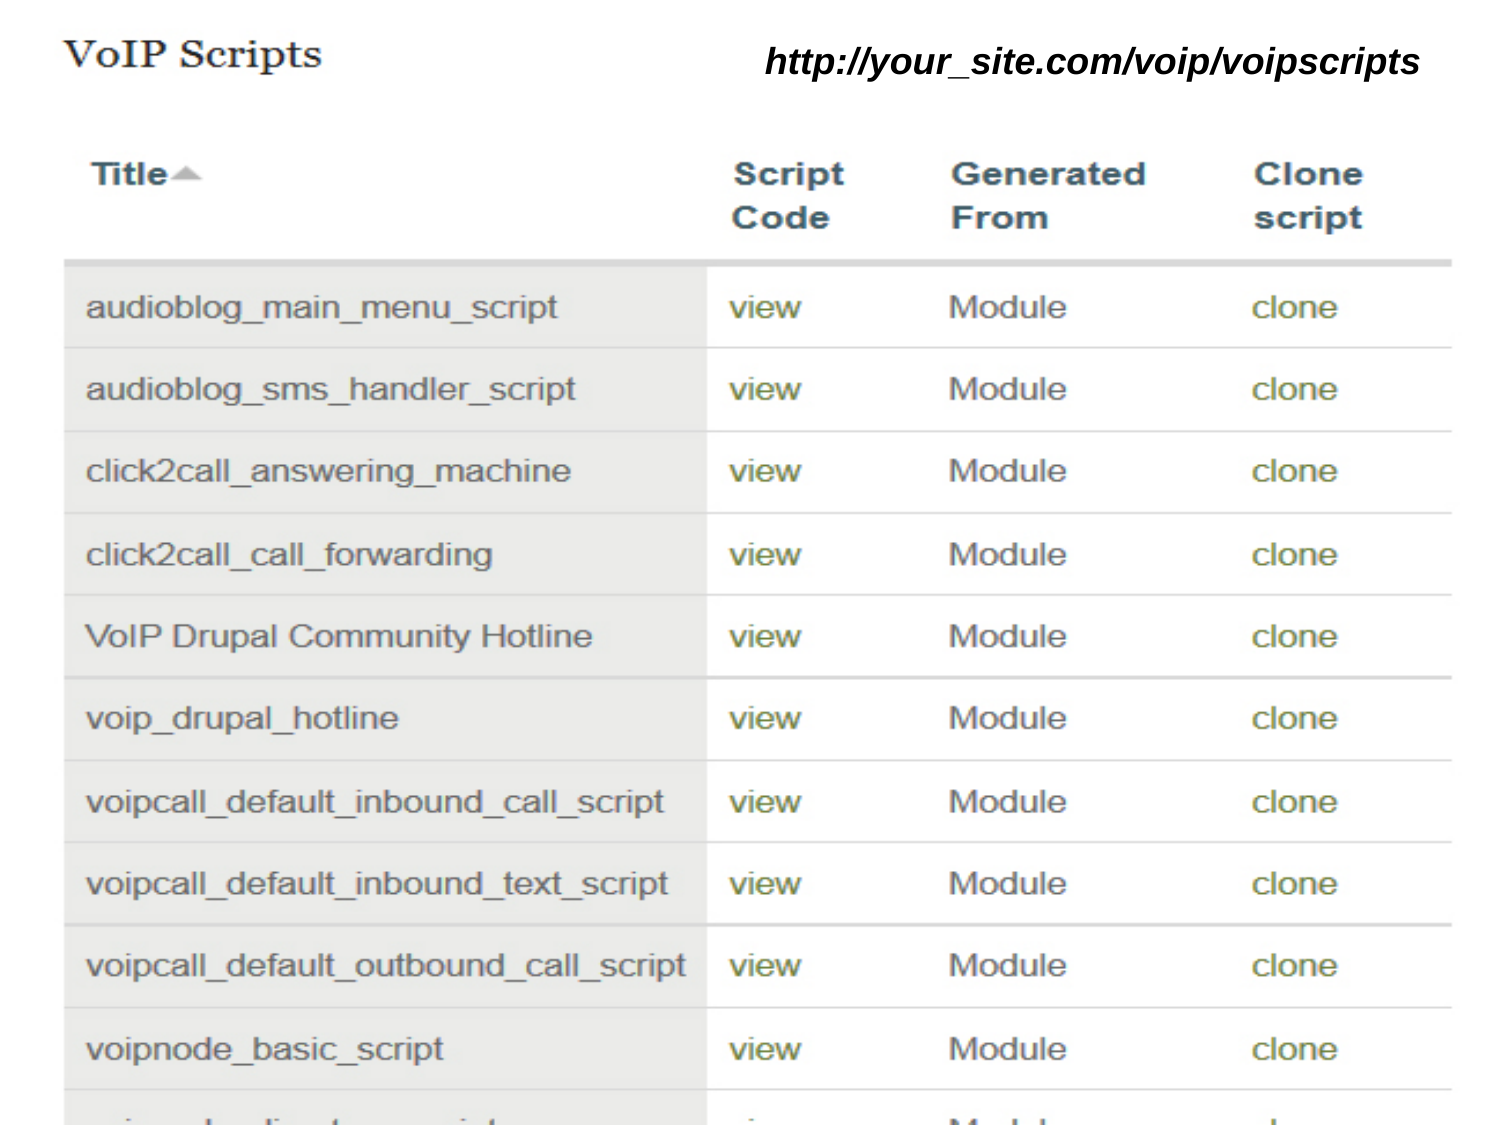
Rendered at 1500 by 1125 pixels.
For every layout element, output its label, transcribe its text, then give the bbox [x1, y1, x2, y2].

text_box http://your_site.com/voip/voipscripts [750, 29, 1500, 90]
picture [0, 0, 1500, 1125]
